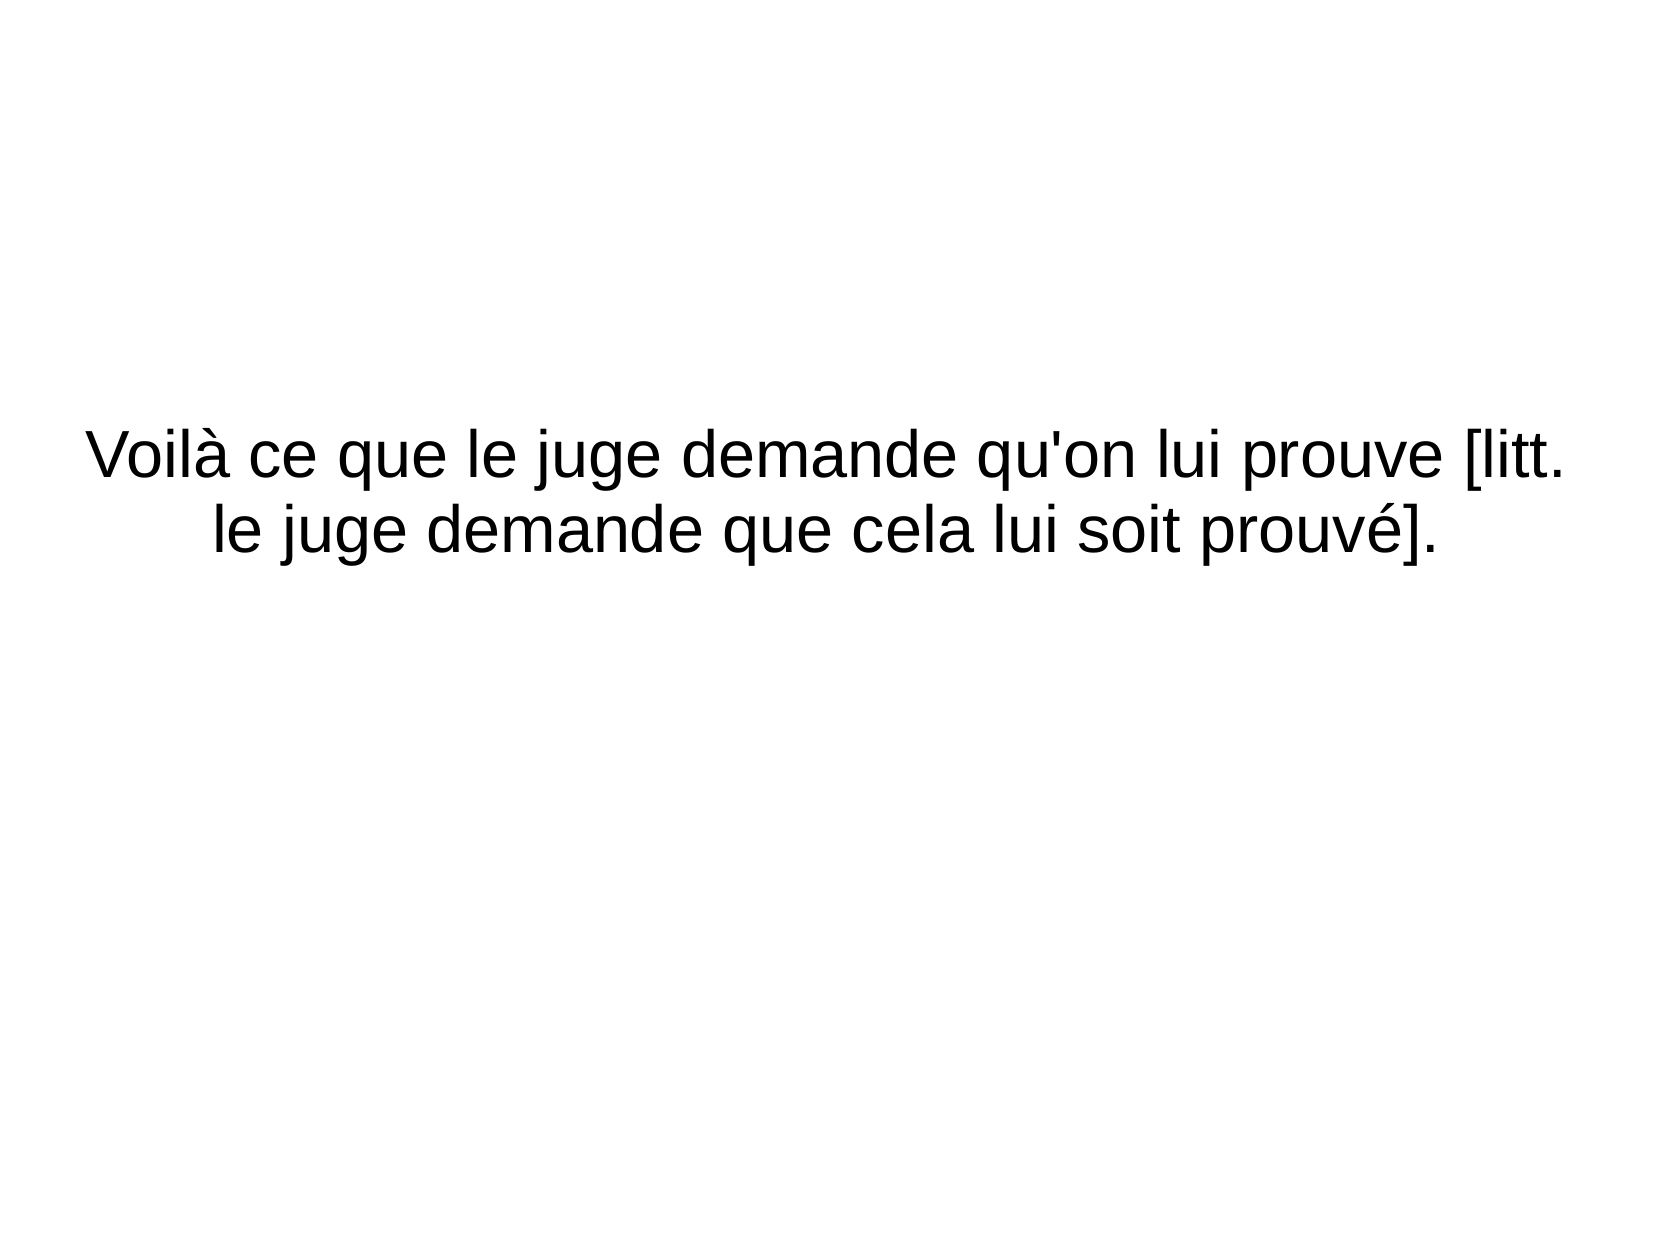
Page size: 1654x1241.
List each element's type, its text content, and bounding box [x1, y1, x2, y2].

subtitle Voilà ce que le juge demande qu'on lui prouve [litt. le juge demande que cela lui soit prouvé]. [82, 49, 1571, 1010]
